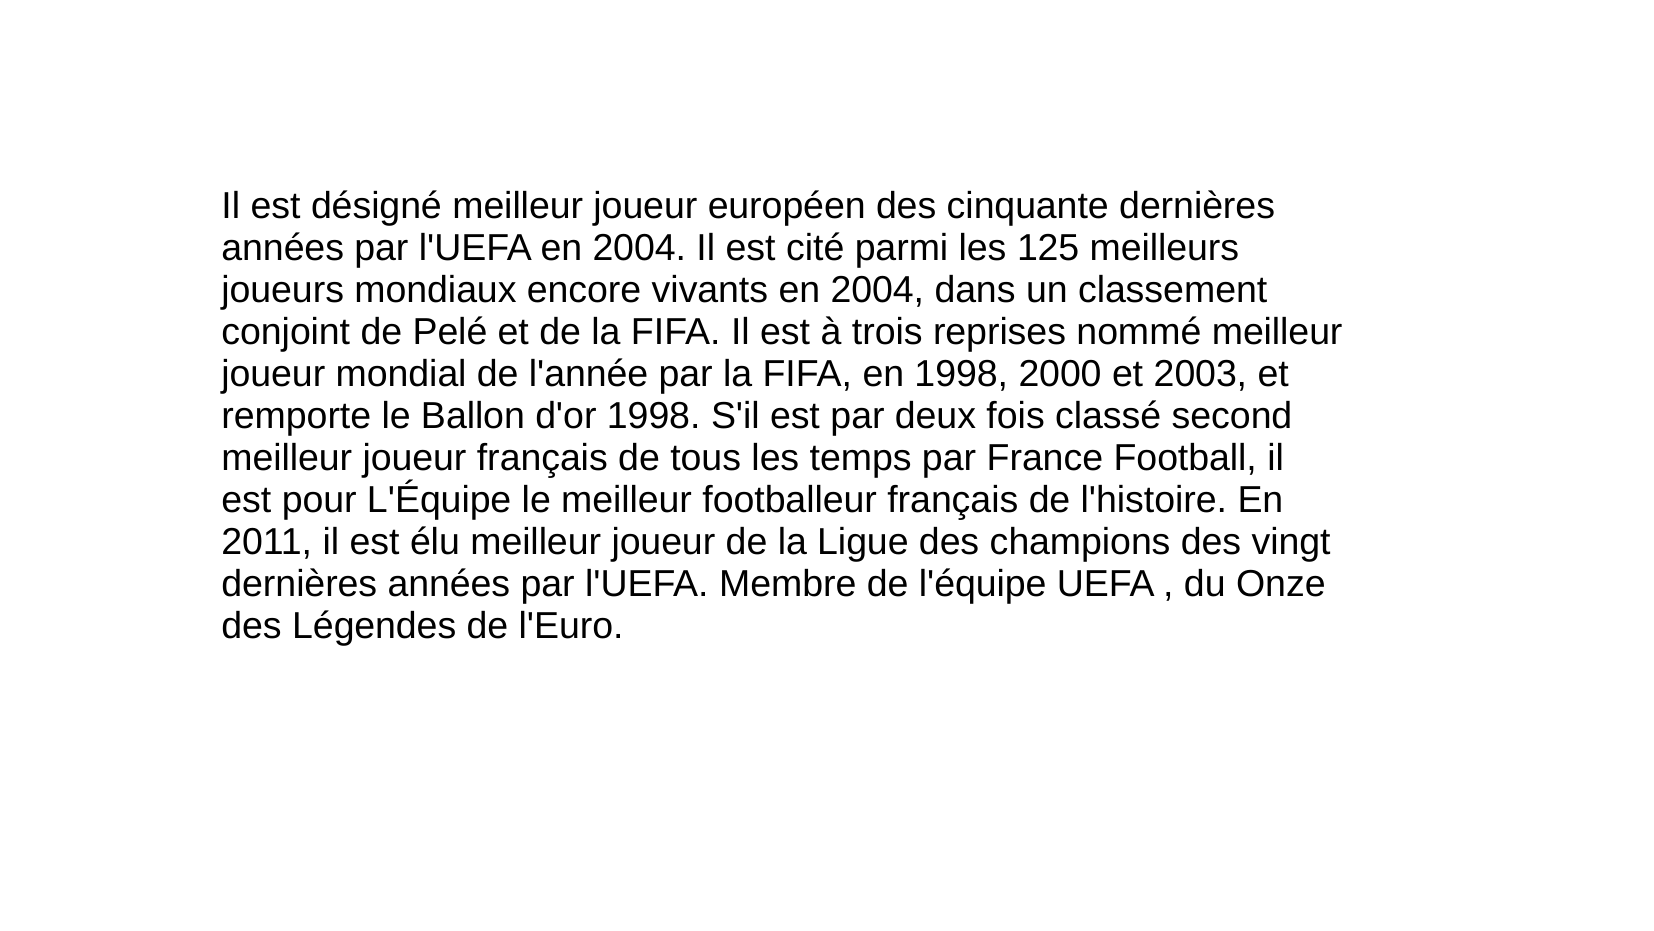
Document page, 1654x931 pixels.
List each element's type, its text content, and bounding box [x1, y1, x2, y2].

text_box Il est désigné meilleur joueur européen des cinquante dernières années par l'UEFA en 2004. Il est cité parmi les 125 meilleurs joueurs mondiaux encore vivants en 2004, dans un classement conjoint de Pelé et de la FIFA. Il est à trois reprises nommé meilleur joueur mondial de l'année par la FIFA, en 1998, 2000 et 2003, et remporte le Ballon d'or 1998. S'il est par deux fois classé second meilleur joueur français de tous les temps par France Football, il est pour L'Équipe le meilleur footballeur français de l'histoire. En 2011, il est élu meilleur joueur de la Ligue des champions des vingt dernières années par l'UEFA. Membre de l'équipe UEFA , du Onze des Légendes de l'Euro. [206, 177, 1359, 654]
